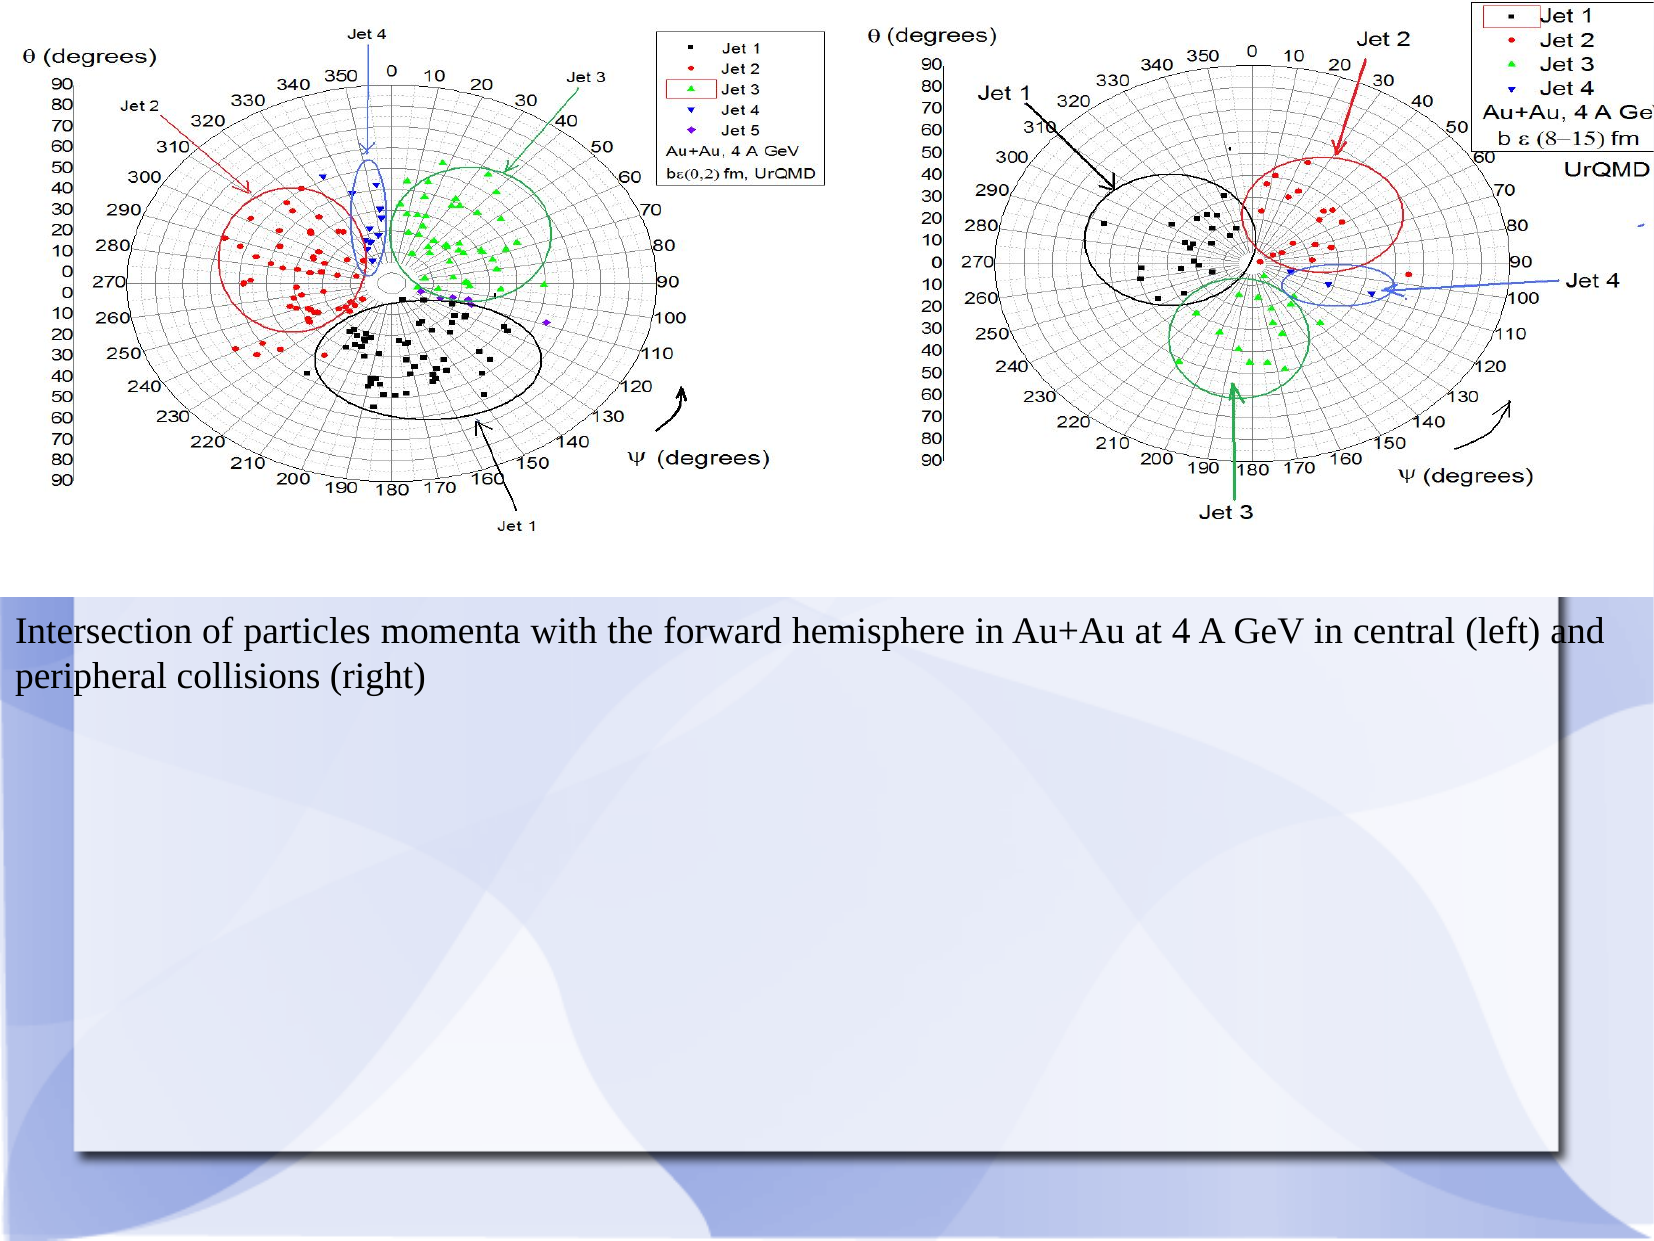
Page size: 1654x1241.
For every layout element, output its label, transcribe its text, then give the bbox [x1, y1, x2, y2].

picture [0, 0, 1654, 597]
text_box Intersection of particles momenta with the forward hemisphere in Au+Au at 4 A GeV in central (left) and peripheral collisions (right) [0, 599, 1654, 704]
